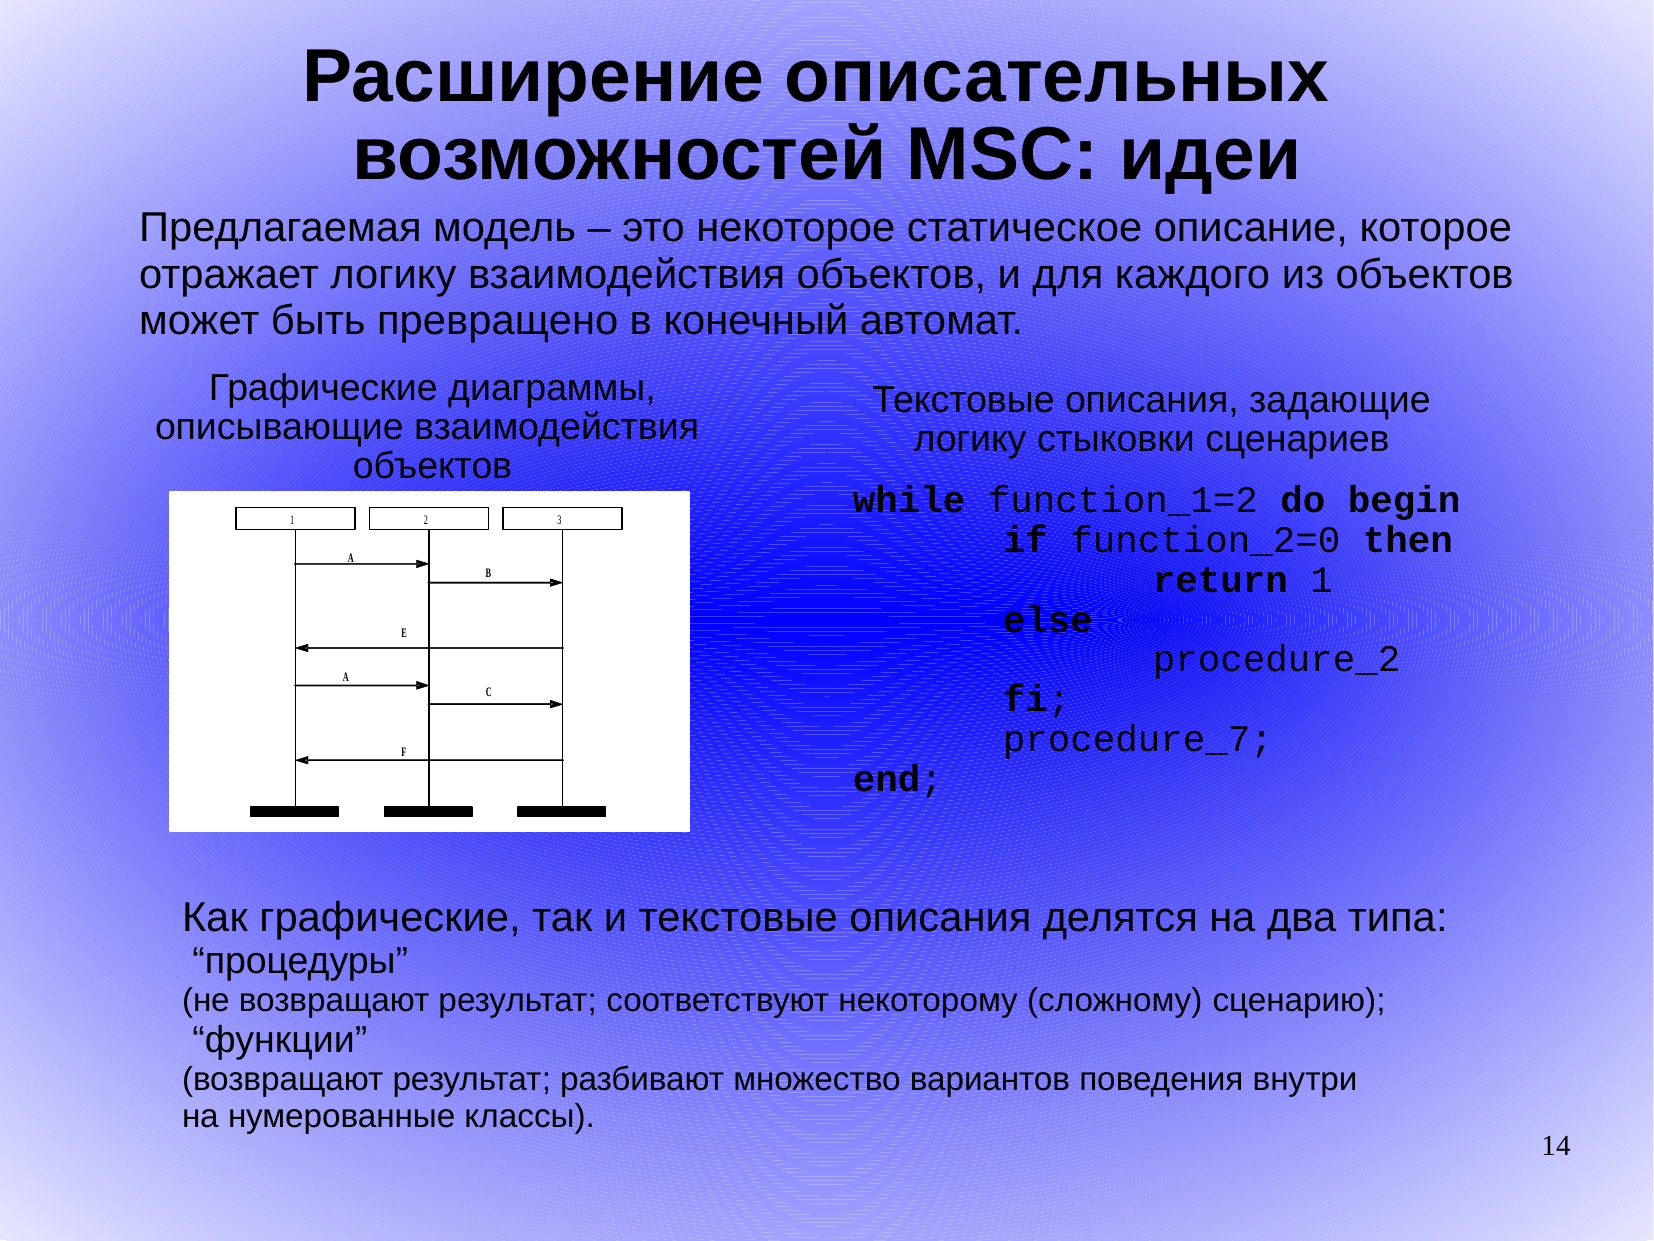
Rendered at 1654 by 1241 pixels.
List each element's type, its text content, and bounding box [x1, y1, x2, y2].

text_box Предлагаемая модель – это некоторое статическое описание, которое отражает логику взаимодействия объектов, и для каждого из объектов может быть превращено в конечный автомат. [124, 196, 1530, 352]
text_box Текстовые описания, задающие логику стыковки сценариев [857, 373, 1447, 467]
text_box Графические диаграммы, описывающие взаимодействия объектов [140, 361, 725, 491]
picture [124, 491, 1013, 835]
text_box Расширение описательных возможностей MSC: идеи [288, 30, 1366, 196]
text_box Как графические, так и текстовые описания делятся на два типа: “процедуры” (не возвращают результат; соответствуют некоторому (сложному) сценарию); “функции” (возвращают результат; разбивают множество вариантов поведения внутри на нумерованные классы). [167, 885, 1463, 1143]
text_box while function_1=2 do begin if function_2=0 then return 1 else procedure_2 fi; procedure_7; end; [838, 473, 1536, 808]
